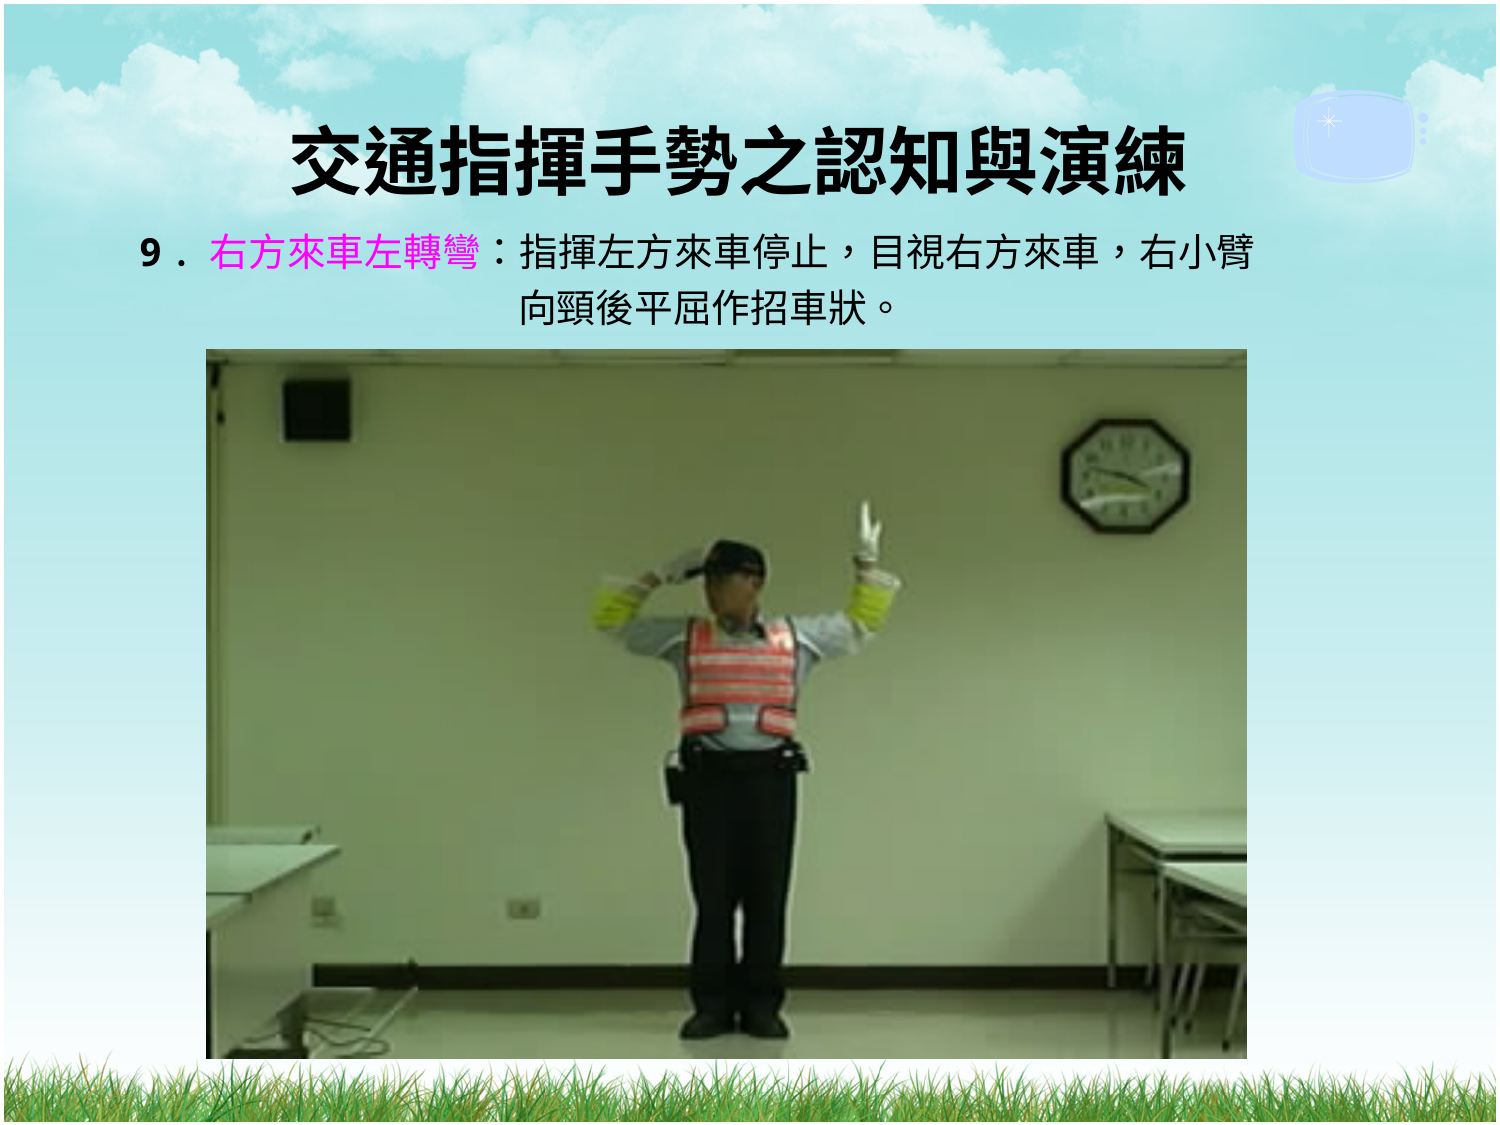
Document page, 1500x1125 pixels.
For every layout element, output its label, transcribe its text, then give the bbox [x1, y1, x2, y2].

title 交通指揮手勢之認知與演練 [183, 78, 1294, 220]
picture [0, 0, 1500, 1125]
list 9﹒右方來車左轉彎：指揮左方來車停止，目視右方來車，右小臂 向頸後平屈作招車狀。 [123, 220, 1412, 339]
